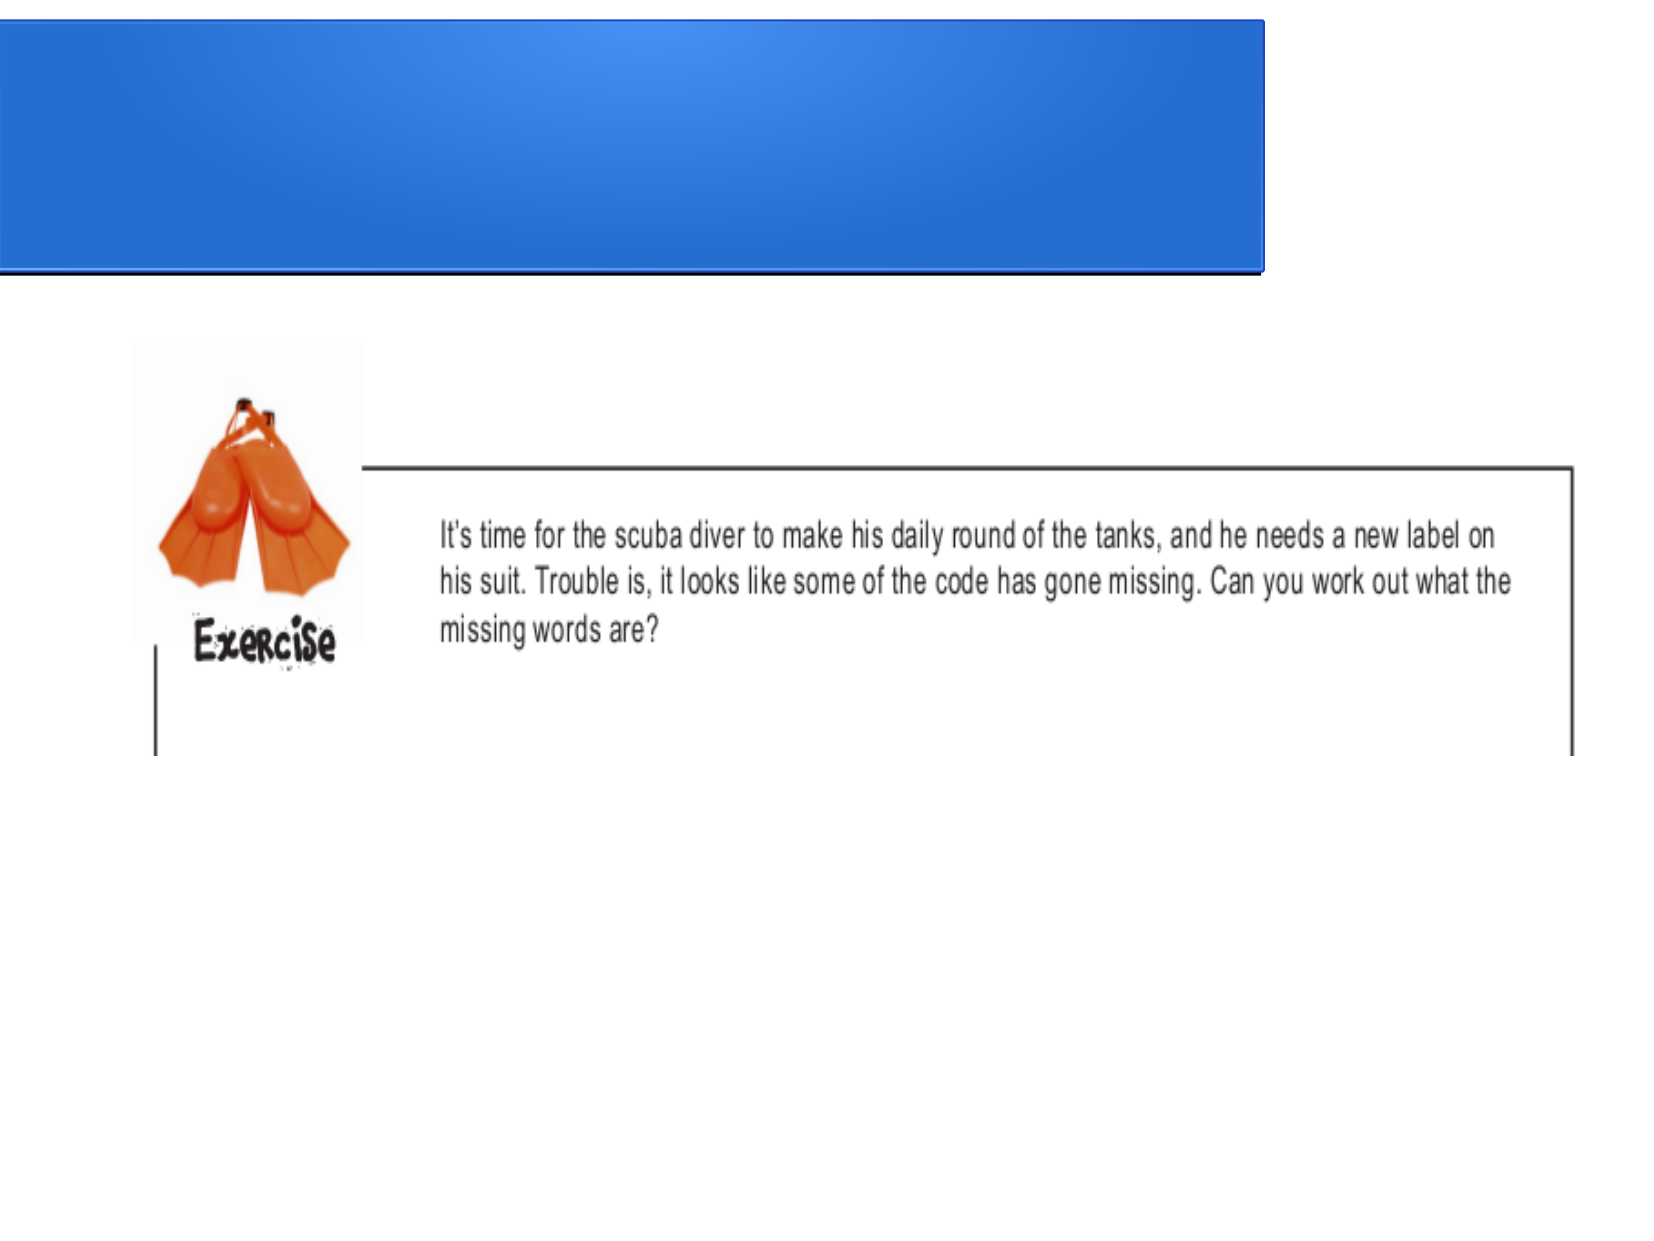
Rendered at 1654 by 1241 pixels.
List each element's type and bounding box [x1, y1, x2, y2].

picture [129, 295, 1595, 756]
